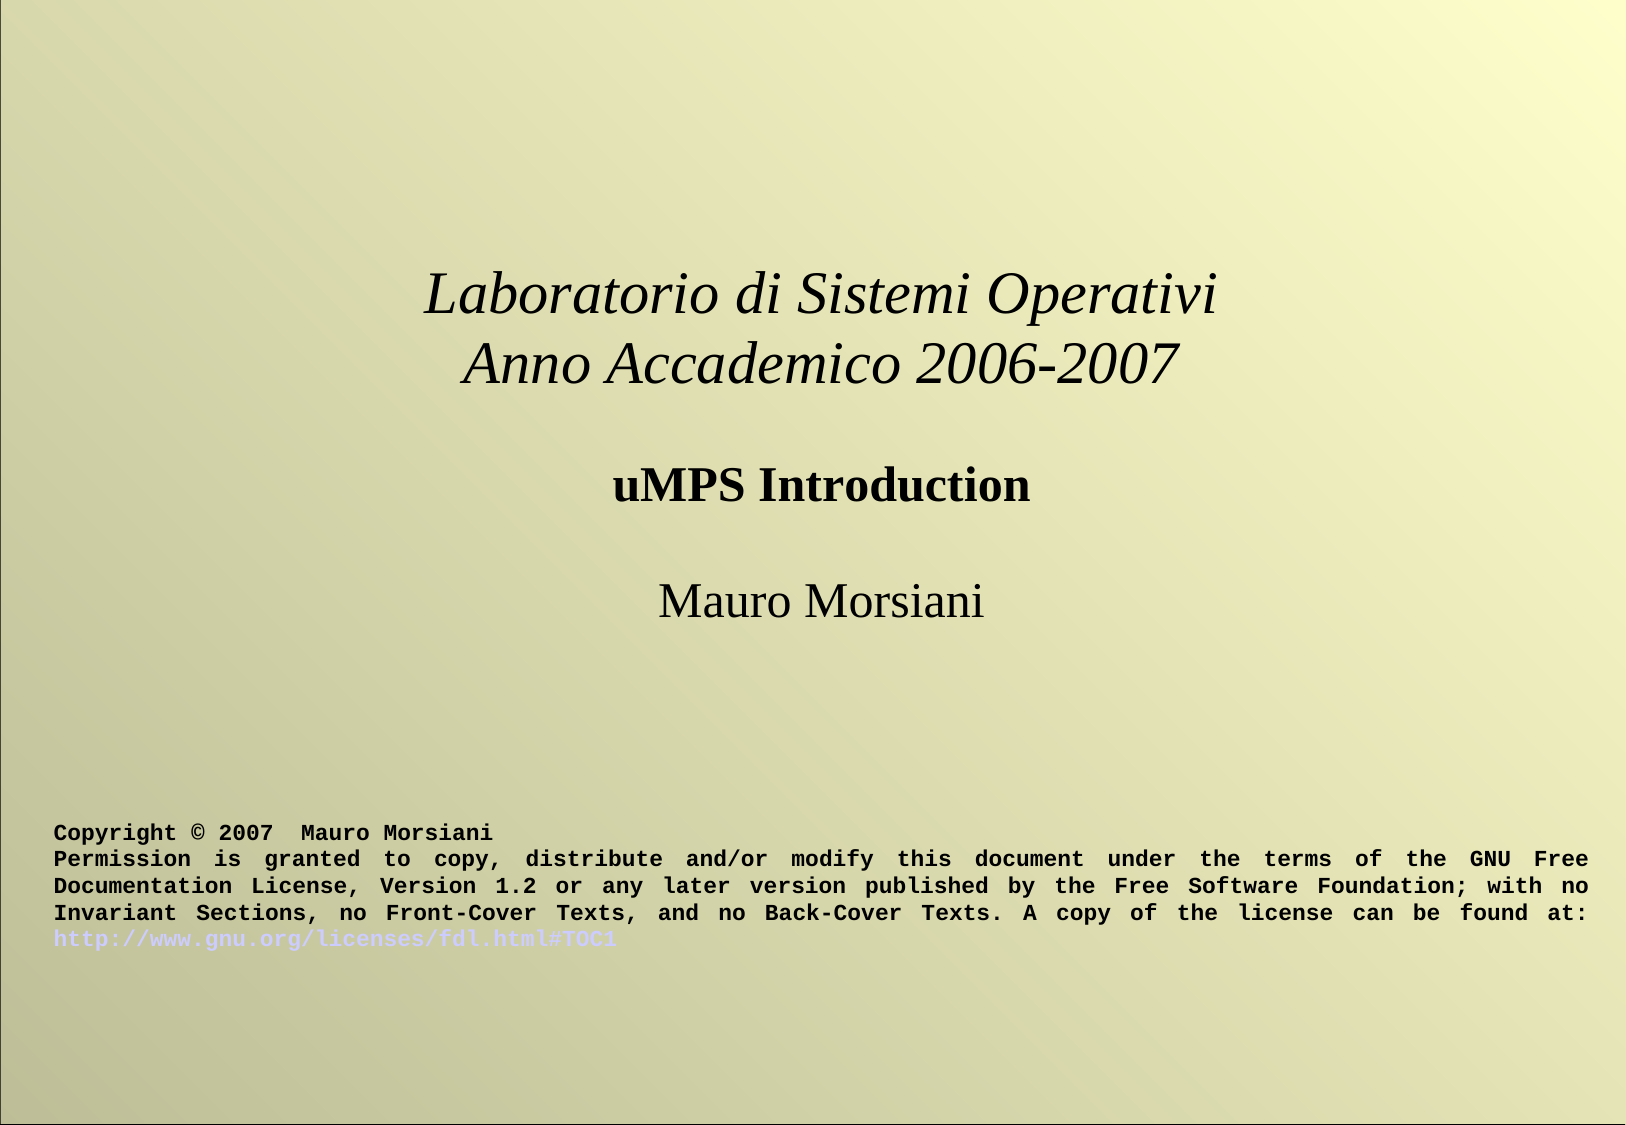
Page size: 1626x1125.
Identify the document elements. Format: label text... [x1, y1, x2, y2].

text_box Laboratorio di Sistemi Operativi Anno Accademico 2006-2007 uMPS Introduction Mauro Morsiani Copyright © 2007 Mauro Morsiani Permission is granted to copy, distribute and/or modify this document under the terms of the GNU Free Documentation License, Version 1.2 or any later version published by the Free Software Foundation; with no Invariant Sections, no Front-Cover Texts, and no Back-Cover Texts. A copy of the license can be found at: http://www.gnu.org/licenses/fdl.html#TOC1 [53, 48, 1590, 982]
text_box [0, 0, 1626, 1125]
